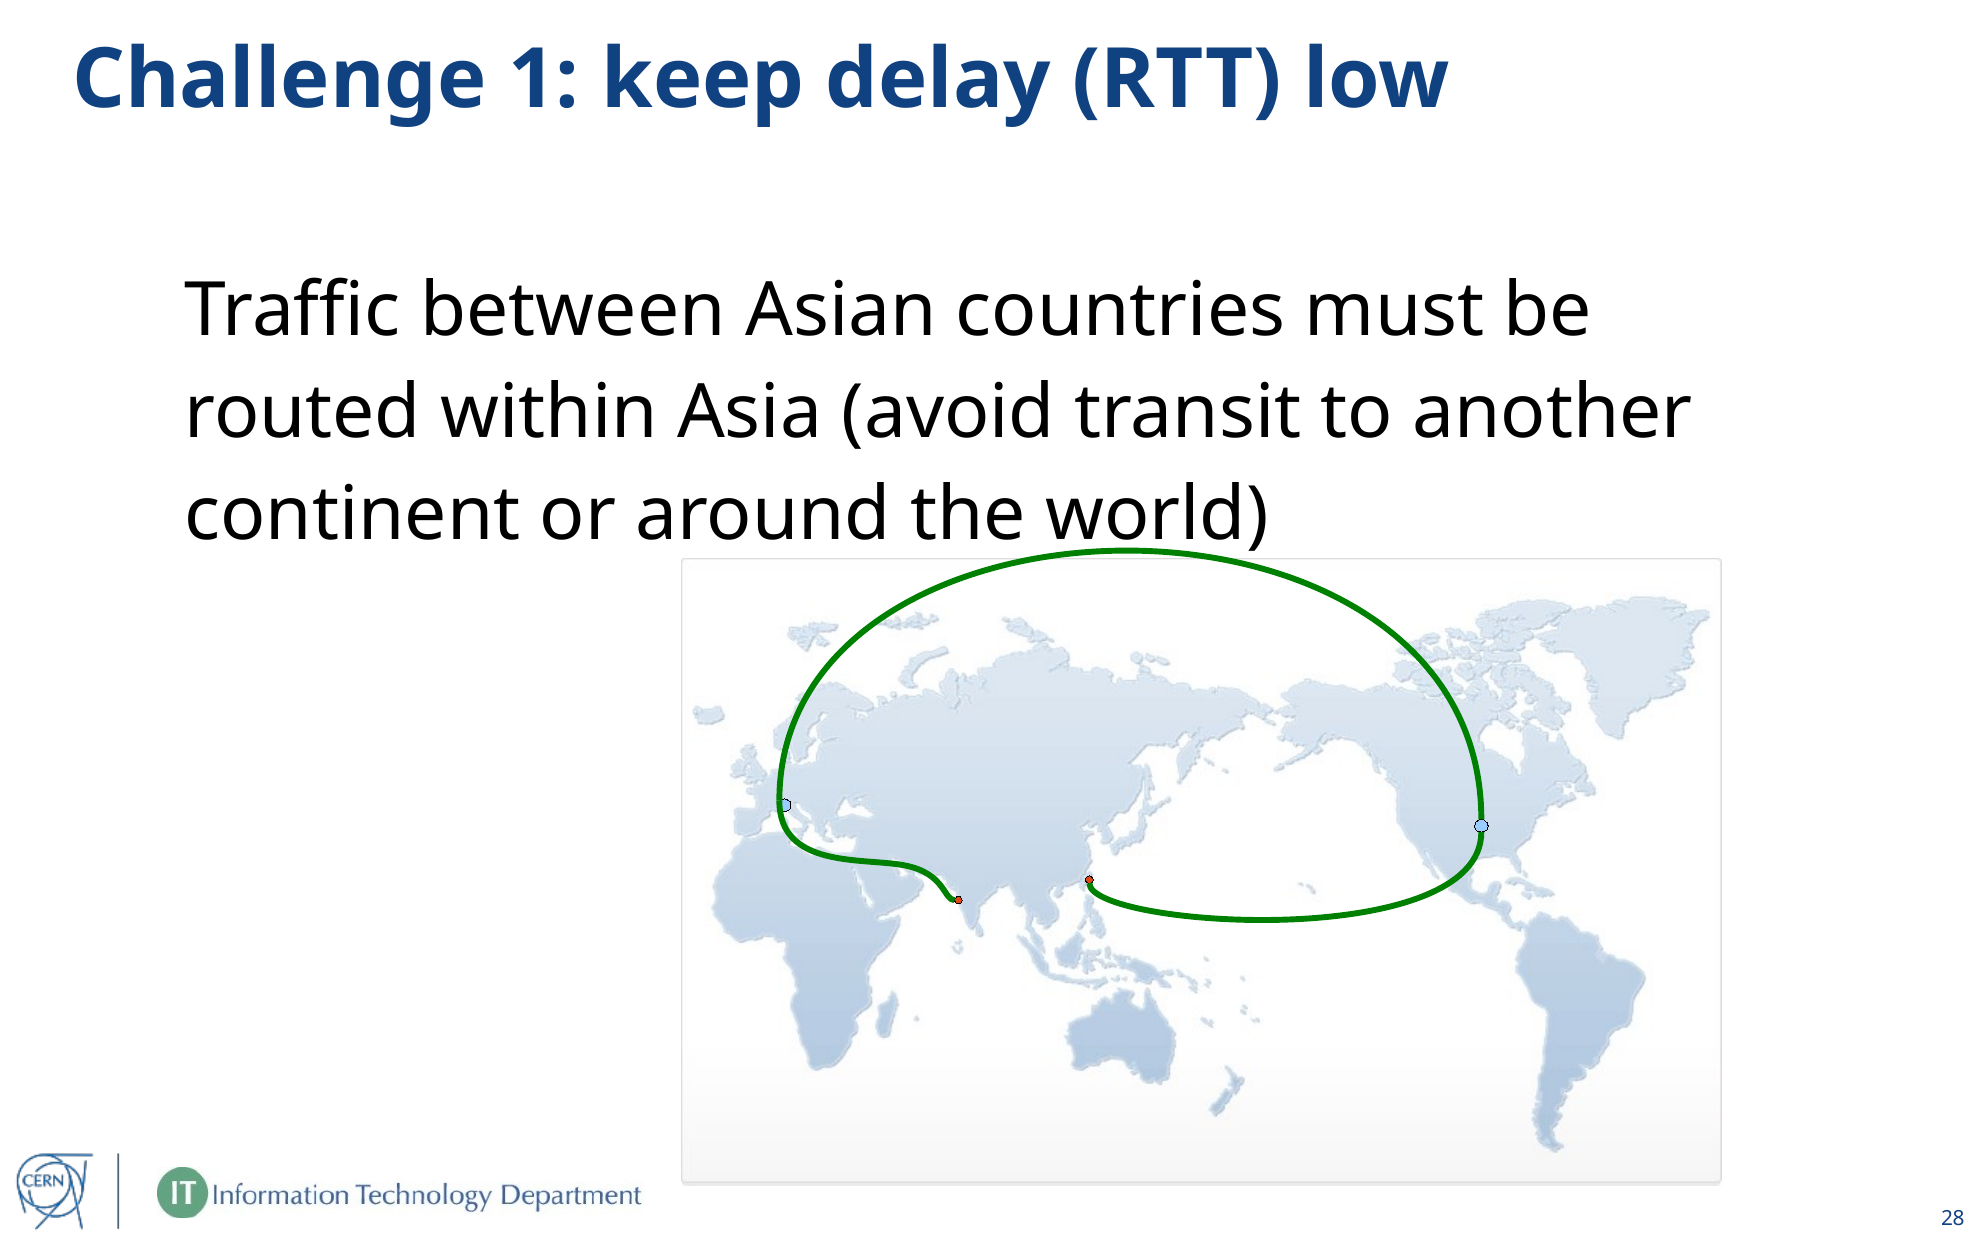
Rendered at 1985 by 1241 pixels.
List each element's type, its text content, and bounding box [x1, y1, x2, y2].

text_box [1085, 875, 1094, 883]
title Challenge 1: keep delay (RTT) low [72, 0, 1834, 166]
picture [38, 1207, 55, 1215]
picture [19, 1188, 64, 1207]
text_box [955, 896, 963, 904]
text_box [783, 798, 791, 812]
text_box [1474, 820, 1489, 832]
text_box Traffic between Asian countries must be routed within Asia (avoid transit to another continent or around the world) [169, 247, 1736, 1109]
picture [51, 1200, 64, 1215]
picture [16, 1188, 64, 1236]
picture [157, 558, 1722, 1218]
